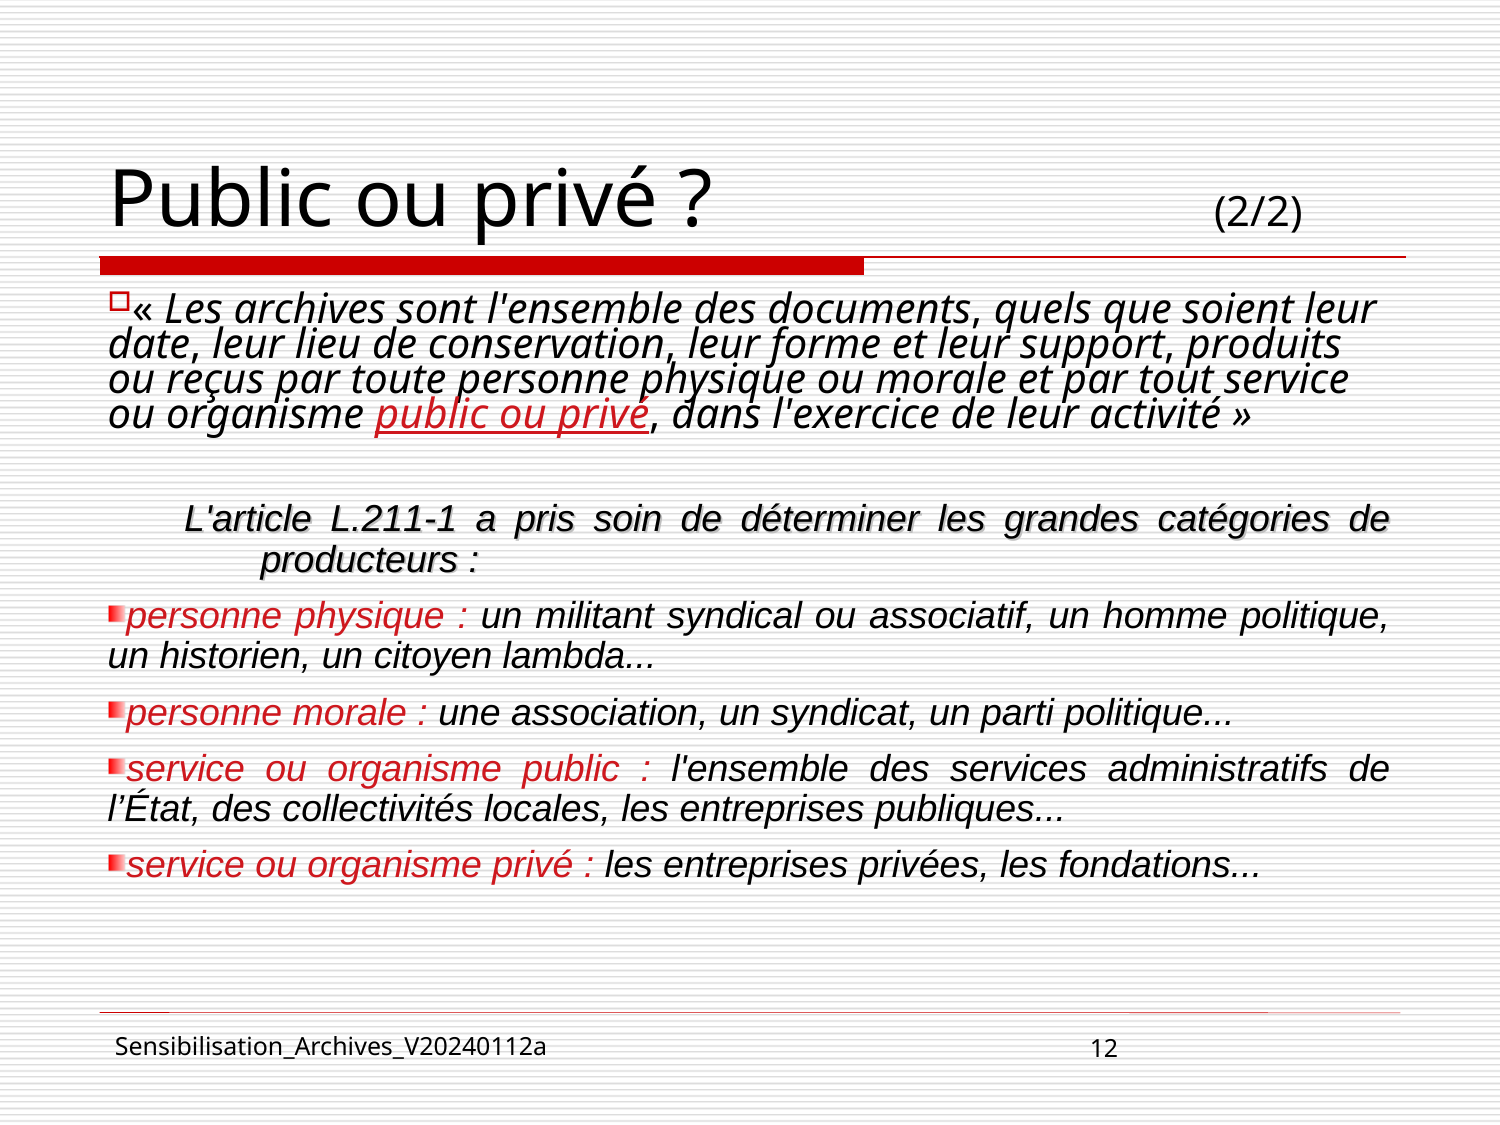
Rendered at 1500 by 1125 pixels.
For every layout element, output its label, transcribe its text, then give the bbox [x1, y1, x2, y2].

list « Les archives sont l'ensemble des documents, quels que soient leur date, leur lieu de conservation, leur forme et leur support, produits ou reçus par toute personne physique ou morale et par tout service ou organisme public ou privé, dans l'exercice de leur activité » L'article L.211-1 a pris soin de déterminer les grandes catégories de producteurs : personne physique : un militant syndical ou associatif, un homme politique, un historien, un citoyen lambda... personne morale : une association, un syndicat, un parti politique... service ou organisme public : l'ensemble des services administratifs de l’État, des collectivités locales, les entreprises publiques... service ou organisme privé : les entreprises privées, les fondations... [92, 287, 1406, 988]
picture [0, 0, 1500, 1125]
title Public ou privé ? (2/2) [94, 50, 1407, 250]
text_box Sensibilisation_Archives_V20240112a [100, 1023, 989, 1101]
text_box 33 [1074, 1024, 1400, 1103]
